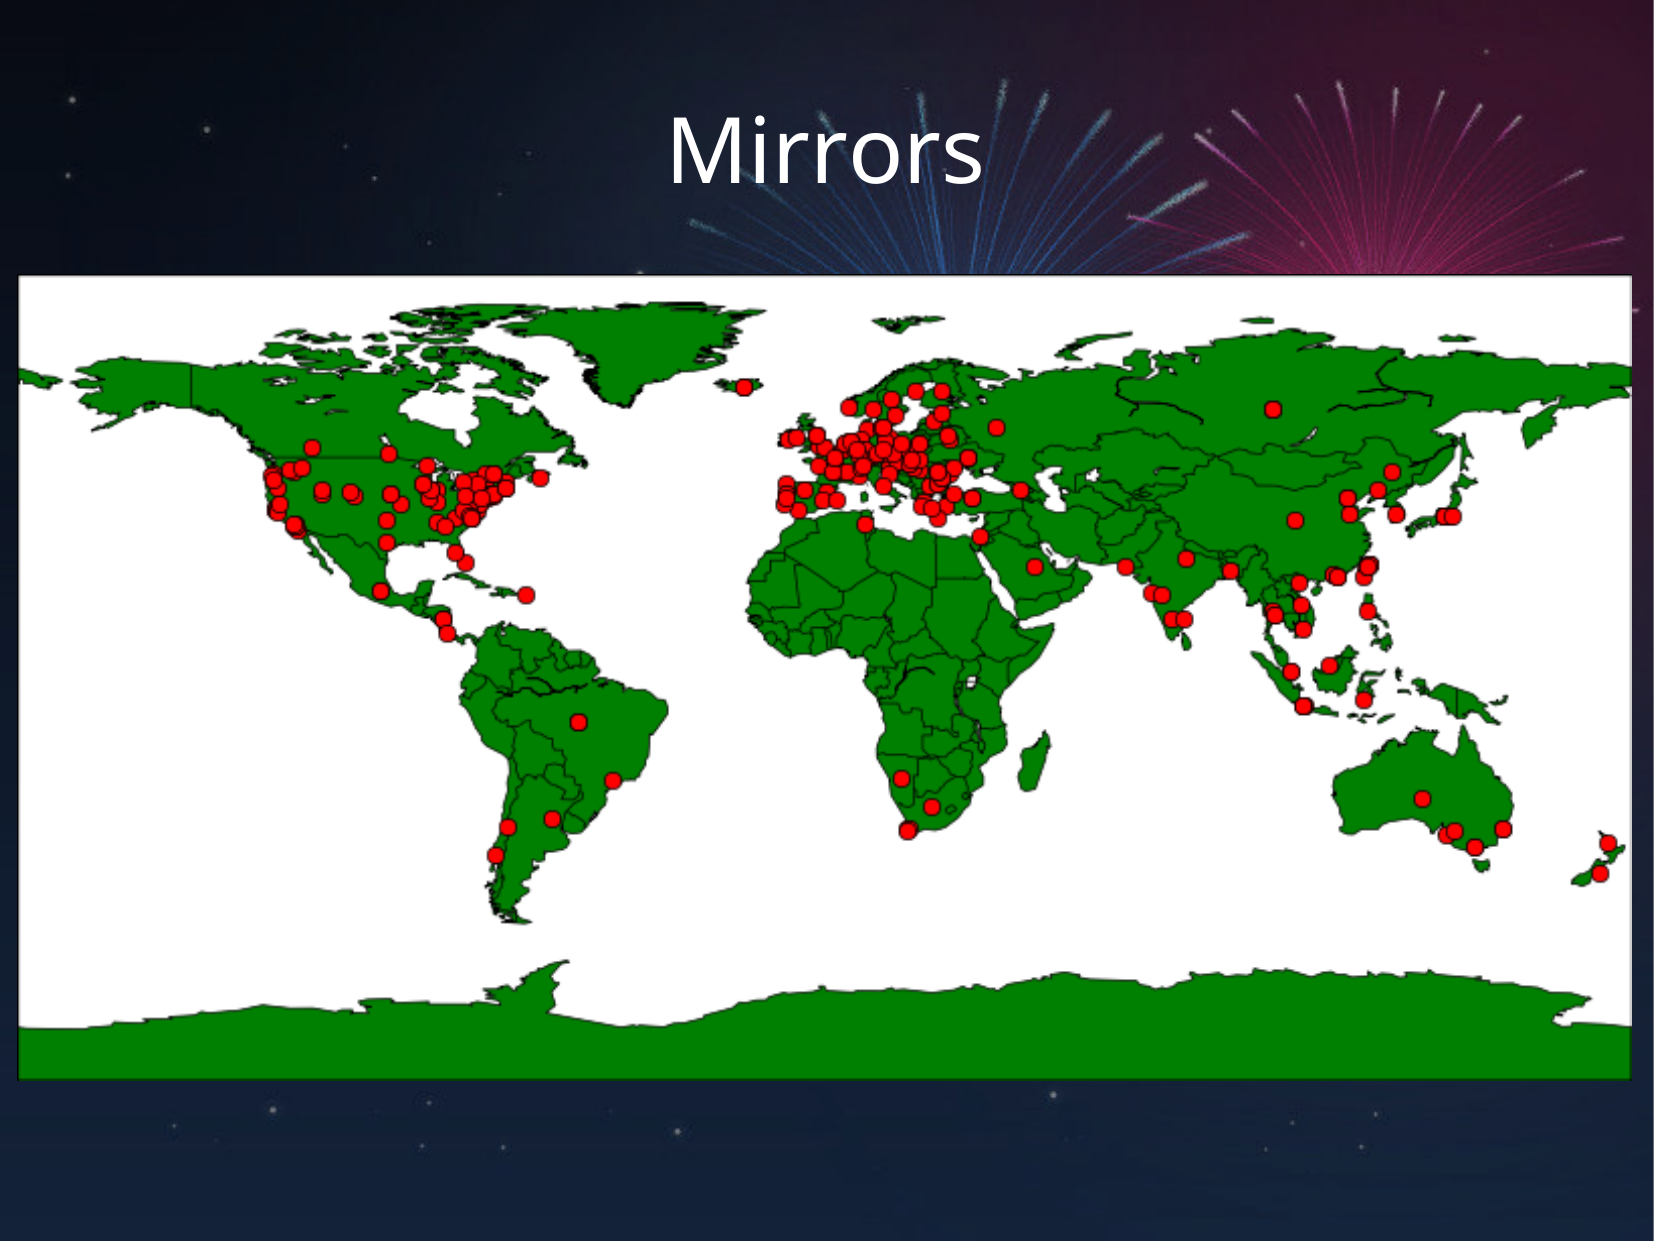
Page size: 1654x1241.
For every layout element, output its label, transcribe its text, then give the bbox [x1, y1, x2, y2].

title Mirrors [82, 49, 1570, 256]
picture [0, 0, 1654, 1241]
